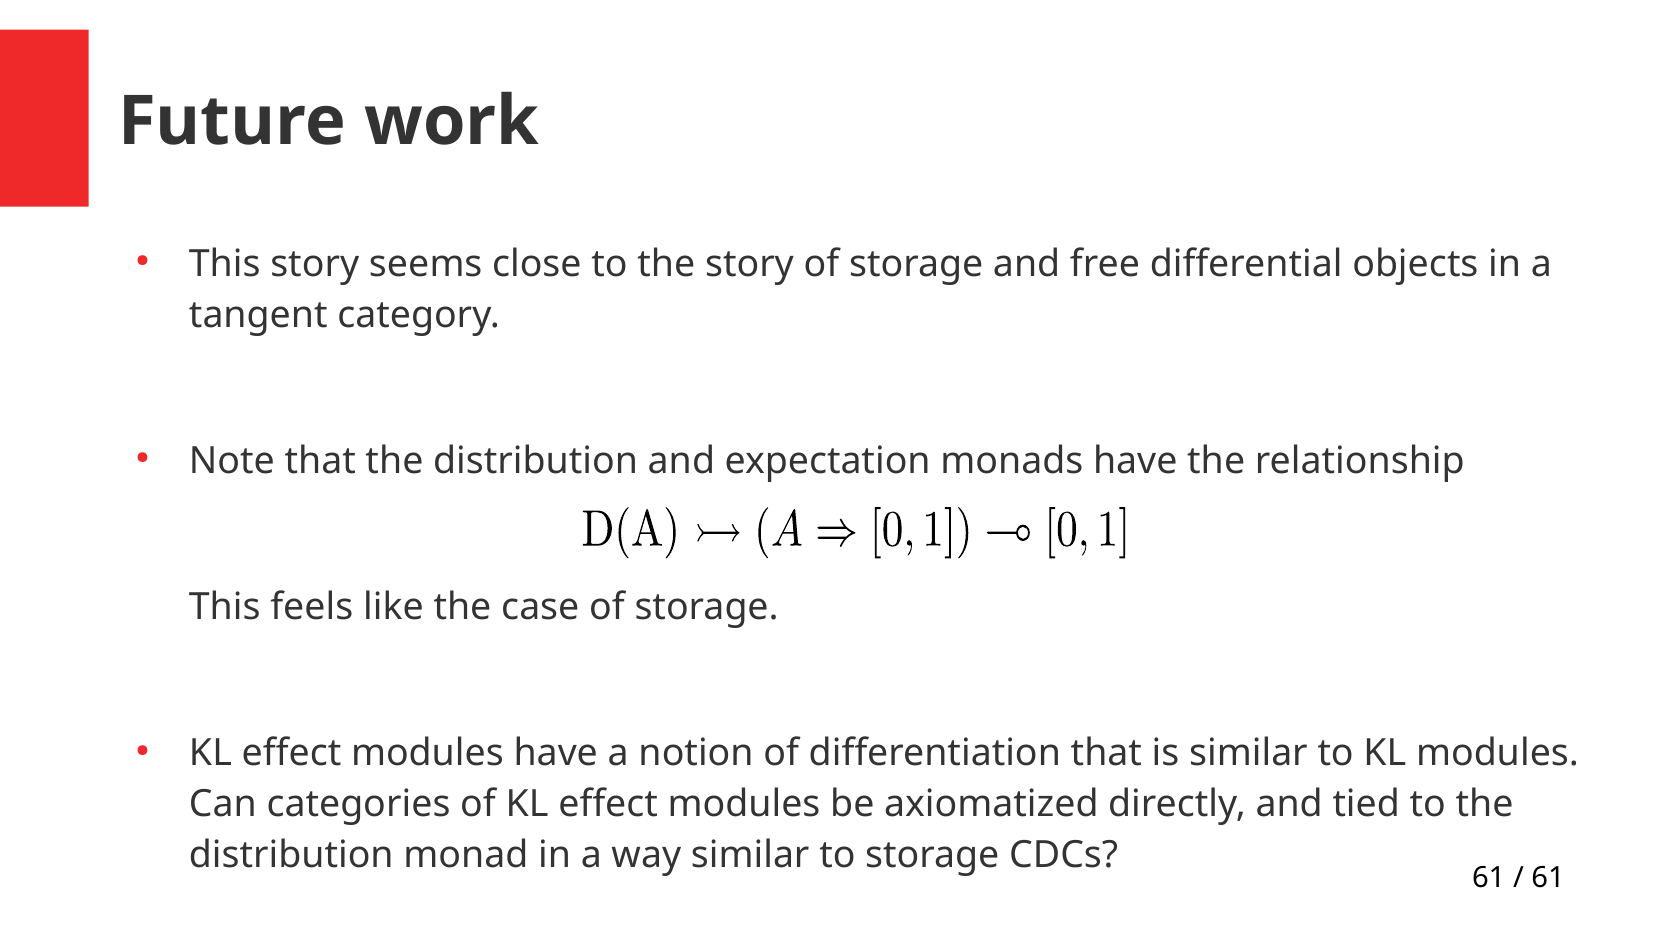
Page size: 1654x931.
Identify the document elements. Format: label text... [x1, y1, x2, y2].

title Future work [118, 29, 1595, 207]
list This story seems close to the story of storage and free differential objects in a tangent category. Note that the distribution and expectation monads have the relationship This feels like the case of storage. KL effect modules have a notion of differentiation that is similar to KL modules. Can categories of KL effect modules be axiomatized directly, and tied to the distribution monad in a way similar to storage CDCs? [118, 236, 1595, 798]
text_box [582, 507, 1126, 559]
